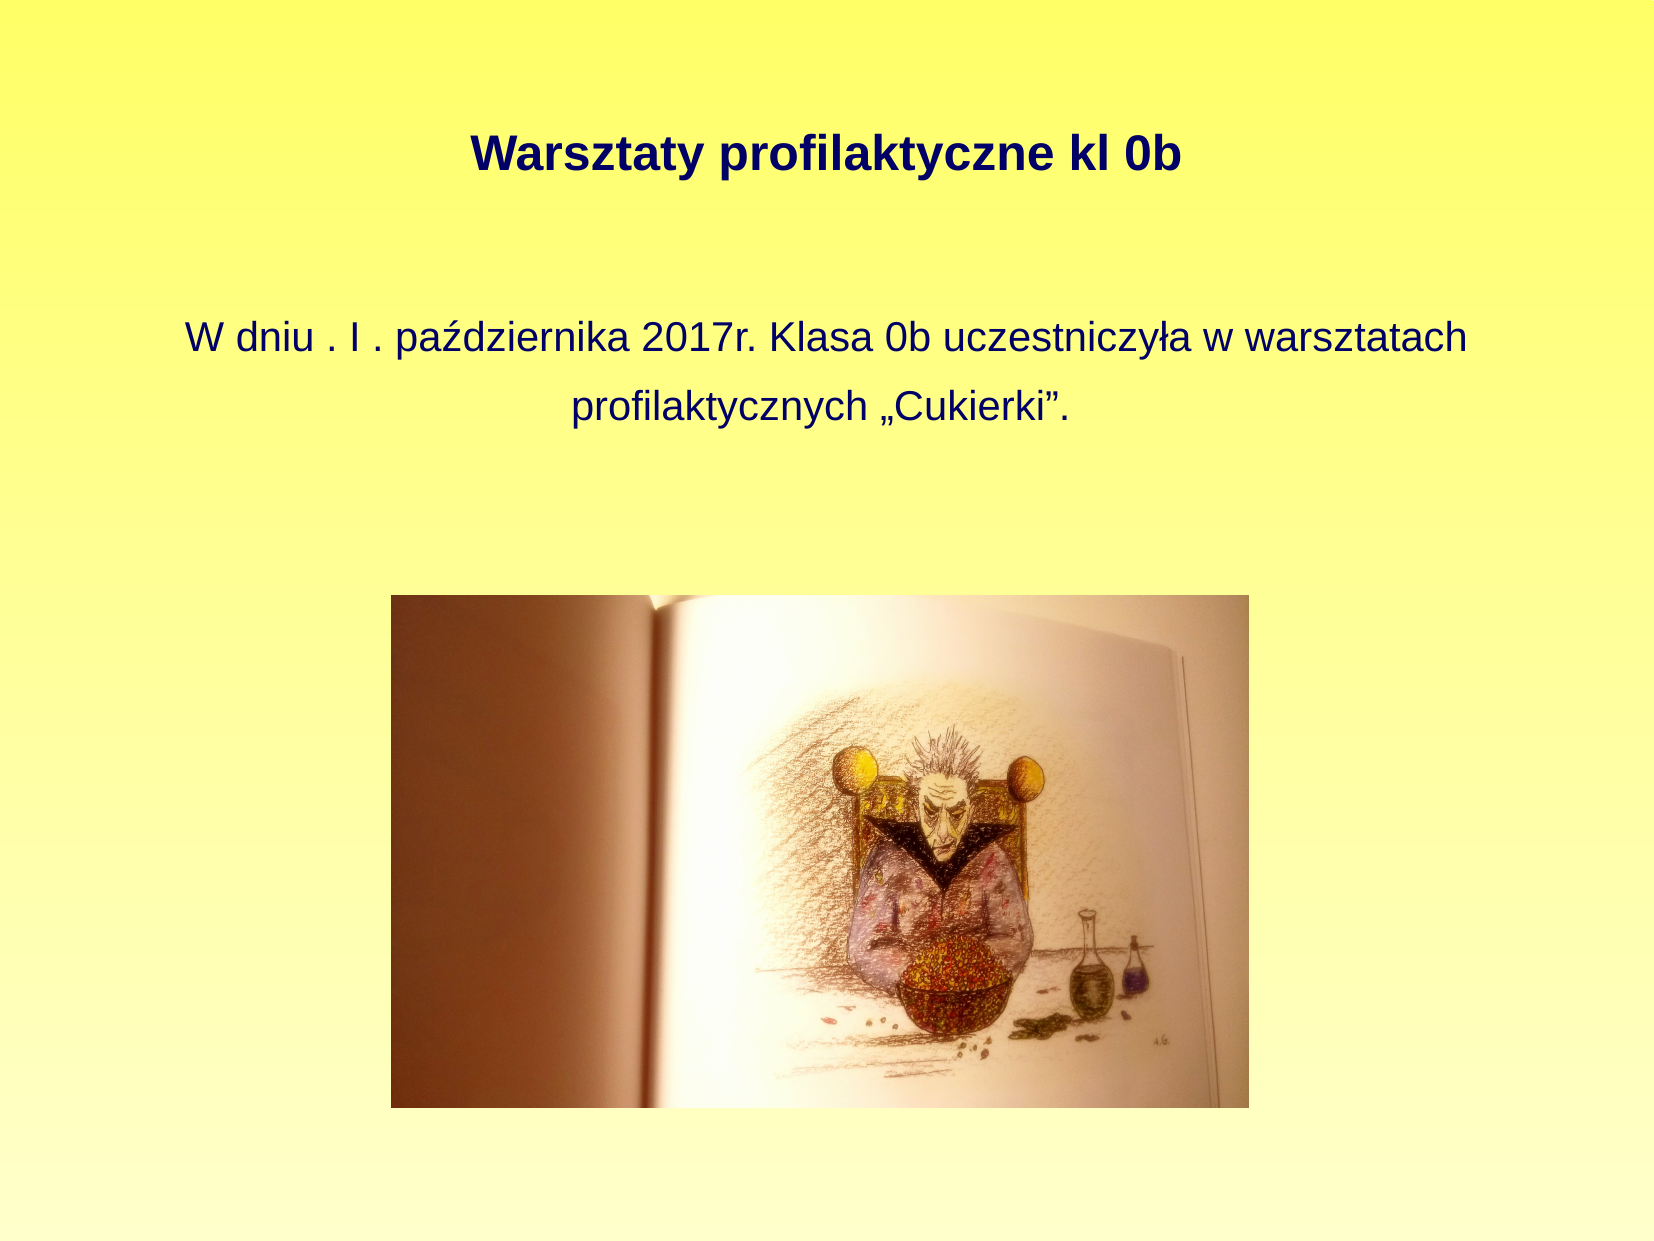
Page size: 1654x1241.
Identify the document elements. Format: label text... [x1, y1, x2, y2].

list W dniu . I . października 2017r. Klasa 0b uczestniczyła w warsztatach profilaktycznych „Cukierki”. [82, 290, 1571, 681]
title Warsztaty profilaktyczne kl 0b [82, 49, 1571, 257]
picture [391, 595, 1249, 1109]
